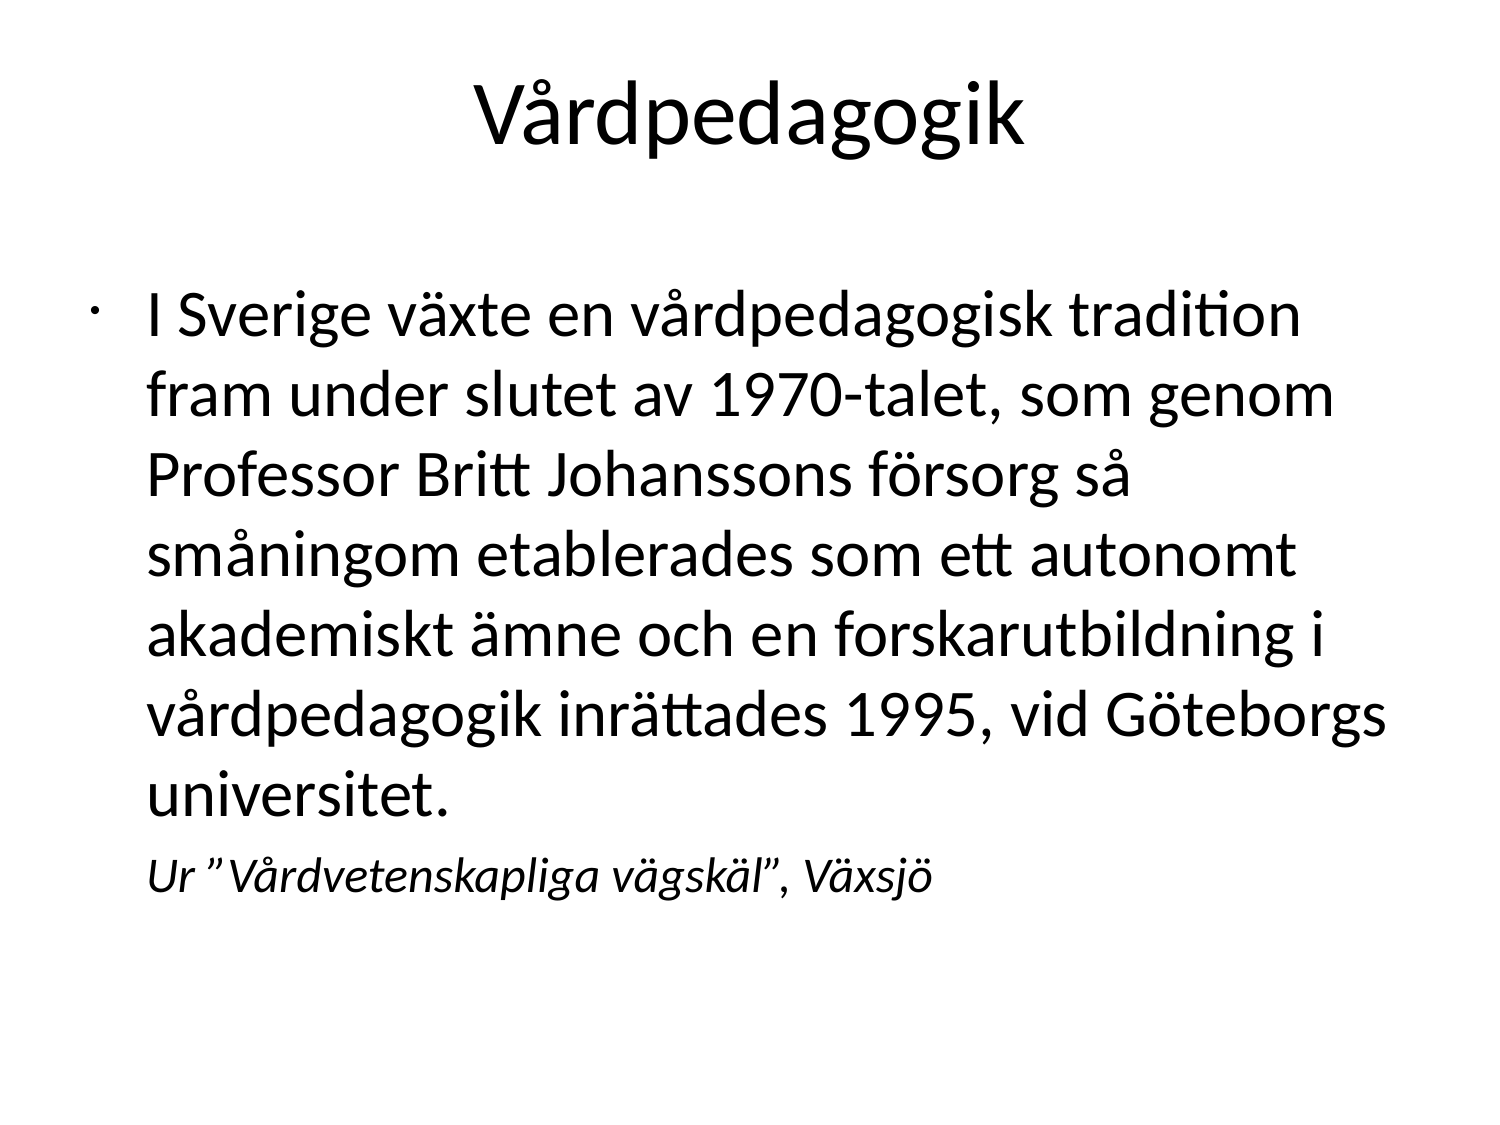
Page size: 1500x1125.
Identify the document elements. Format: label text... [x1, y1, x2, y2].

list I Sverige växte en vårdpedagogisk tradition fram under slutet av 1970-talet, som genom Professor Britt Johanssons försorg så småningom etablerades som ett autonomt akademiskt ämne och en forskarutbildning i vårdpedagogik inrättades 1995, vid Göteborgs universitet. Ur ”Vårdvetenskapliga vägskäl”, Växsjö [75, 262, 1425, 1005]
title Vårdpedagogik [75, 45, 1425, 233]
